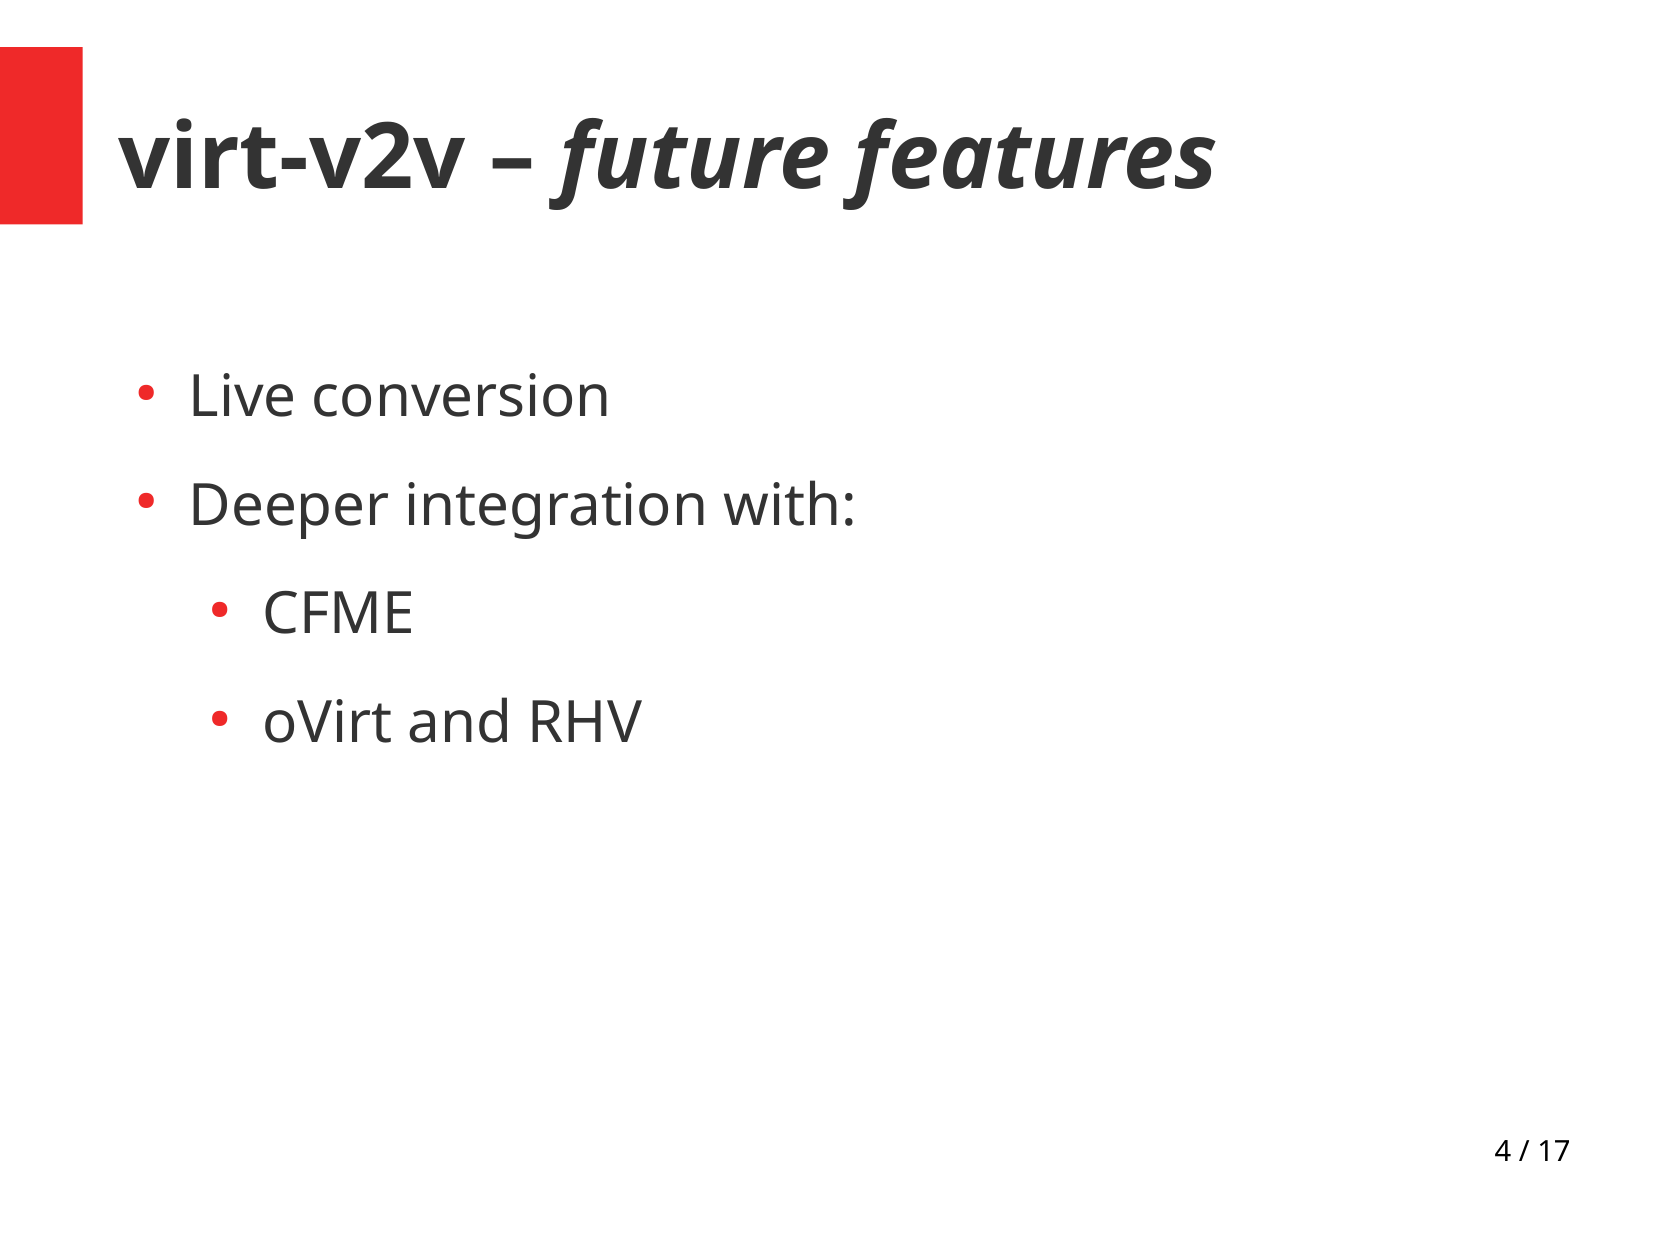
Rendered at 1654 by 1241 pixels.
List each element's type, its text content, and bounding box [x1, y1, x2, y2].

list Live conversion Deeper integration with: CFME oVirt and RHV [118, 354, 1536, 1074]
title virt-v2v – future features [118, 49, 1571, 257]
